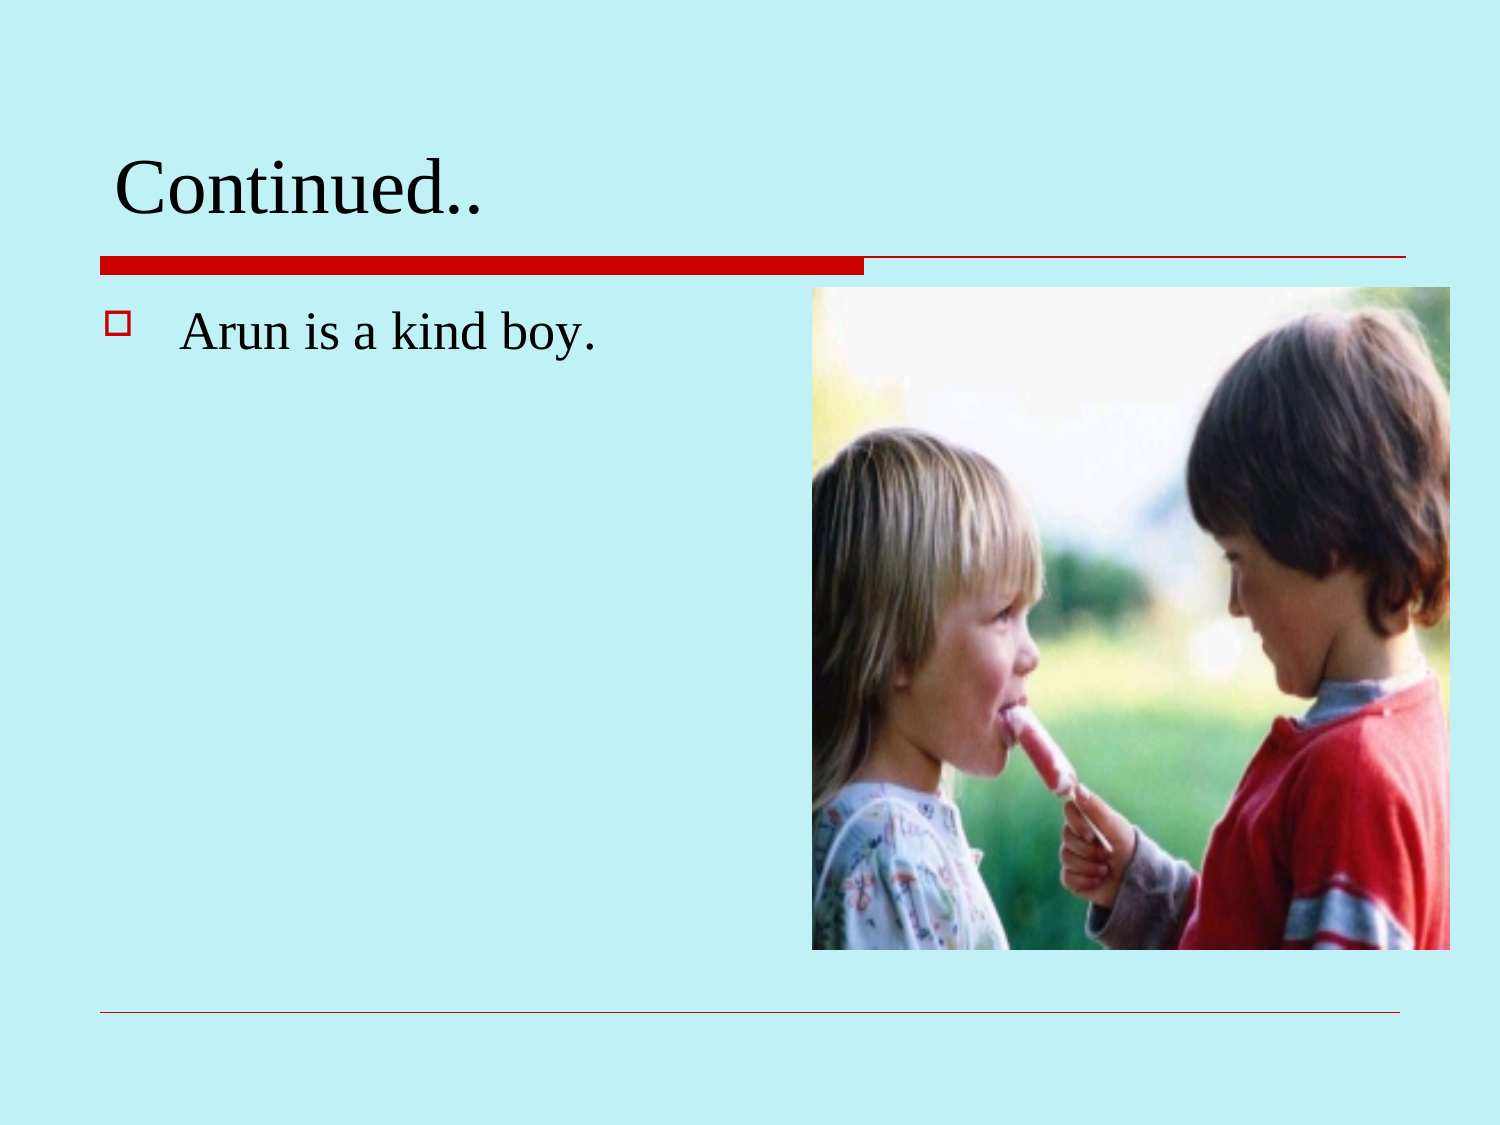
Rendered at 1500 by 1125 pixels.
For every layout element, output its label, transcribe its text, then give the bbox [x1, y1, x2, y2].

title Continued.. [99, 37, 1413, 237]
list Arun is a kind boy. [87, 287, 732, 988]
picture [812, 287, 1450, 951]
